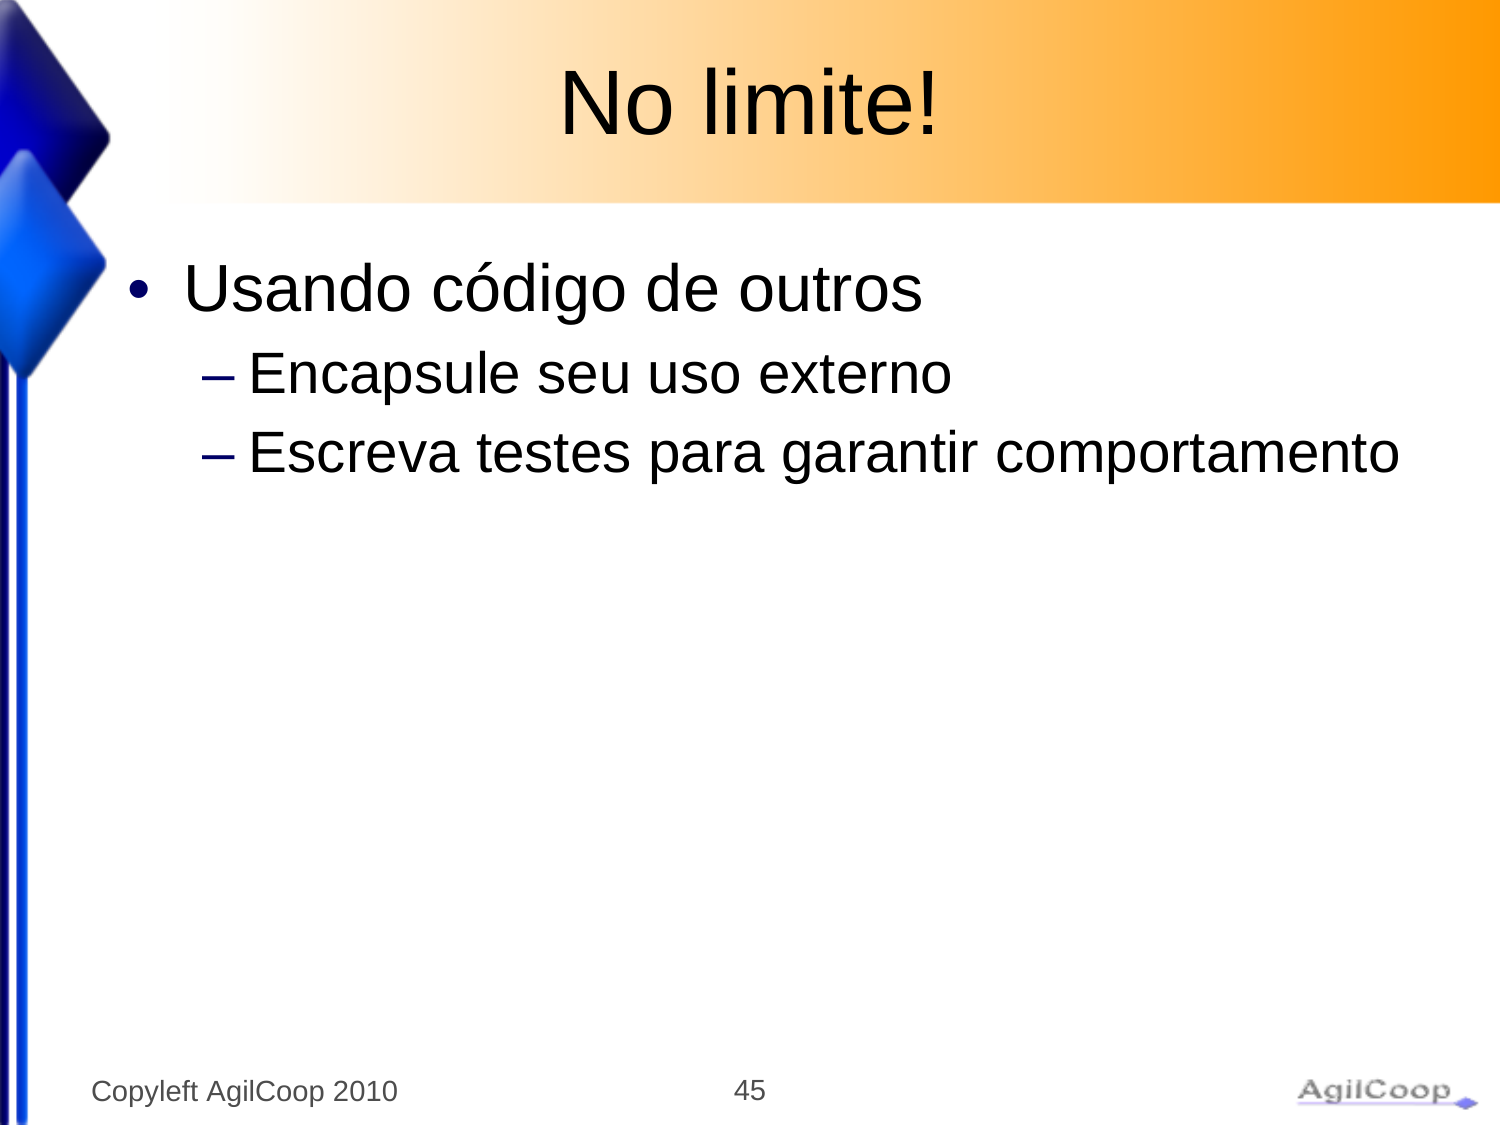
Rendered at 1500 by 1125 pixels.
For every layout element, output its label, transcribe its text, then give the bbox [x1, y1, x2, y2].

list Usando código de outros Encapsule seu uso externo Escreva testes para garantir comportamento [112, 243, 1426, 1006]
picture [0, 0, 1500, 1125]
title No limite! [75, 8, 1426, 197]
